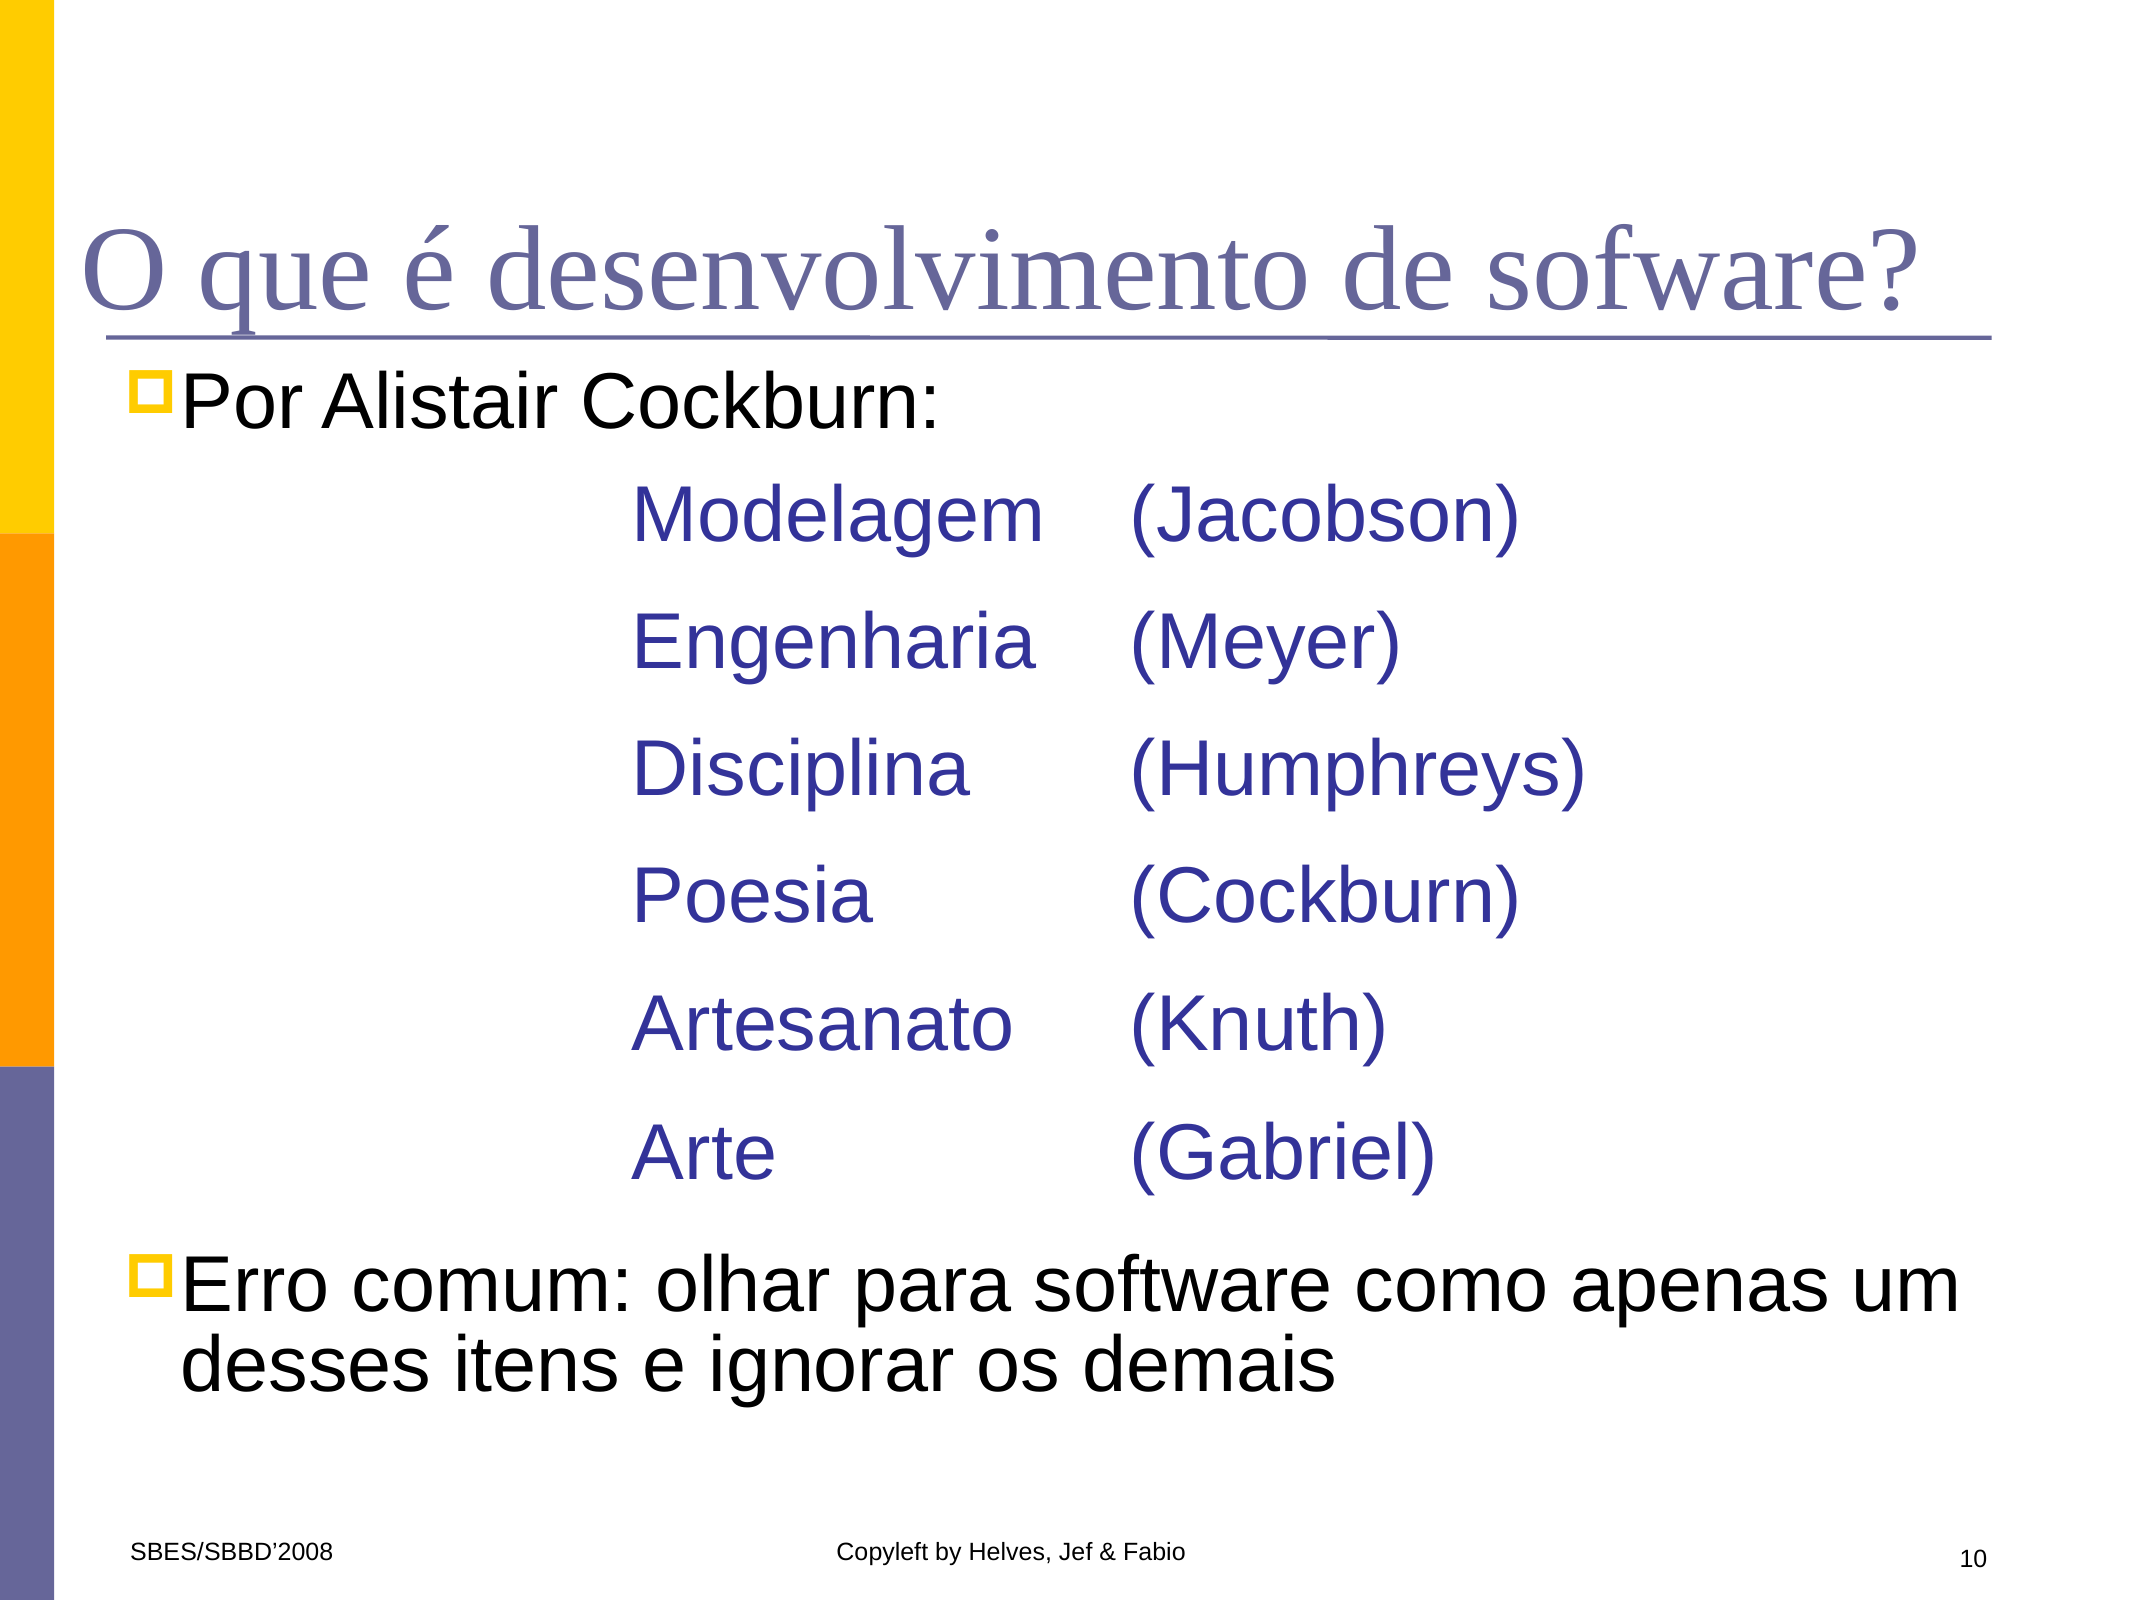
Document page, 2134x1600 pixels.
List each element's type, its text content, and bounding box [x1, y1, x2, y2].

text_box Poesia [622, 843, 1121, 948]
text_box Engenharia [622, 589, 1121, 694]
text_box Artesanato [622, 970, 1121, 1076]
text_box Arte [622, 1100, 1121, 1205]
text_box (Meyer)‏ [1120, 589, 1957, 703]
text_box (Humphreys)‏ [1120, 716, 1957, 830]
text_box (Jacobson)‏ [1120, 462, 1957, 575]
title O que é desenvolvimento de sofware? [62, 56, 2121, 344]
text_box Disciplina [622, 716, 1121, 821]
text_box (Knuth)‏ [1120, 970, 1957, 1084]
text_box (Cockburn)‏ [1120, 843, 1957, 957]
list Por Alistair Cockburn: Erro comum: olhar para software como apenas um desses itens e ignorar os demais [111, 356, 1979, 1598]
text_box Modelagem [622, 462, 1121, 567]
text_box (Gabriel)‏ [1120, 1099, 1957, 1213]
text_box [0, 0, 55, 1600]
